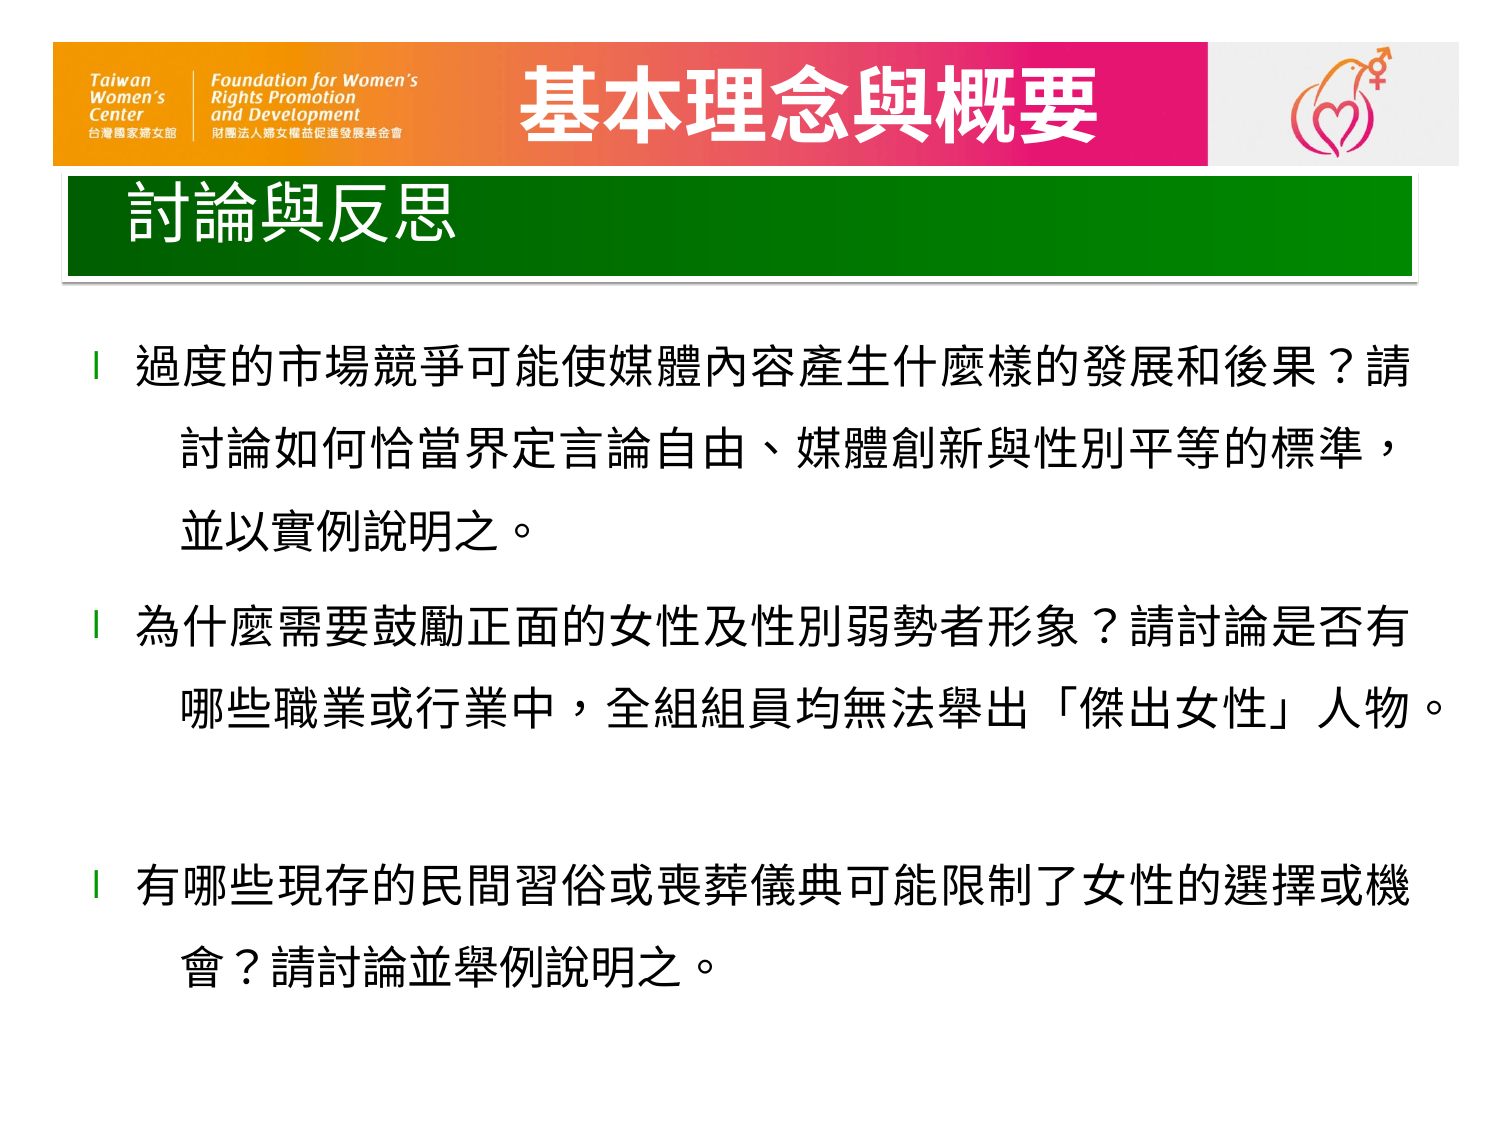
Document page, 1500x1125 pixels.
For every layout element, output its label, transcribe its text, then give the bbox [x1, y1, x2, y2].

text_box 討論與反思 [64, 172, 1415, 279]
list 過度的市場競爭可能使媒體內容產生什麼樣的發展和後果？請討論如何恰當界定言論自由、媒體創新與性別平等的標準，並以實例說明之。 為什麼需要鼓勵正面的女性及性別弱勢者形象？請討論是否有哪些職業或行業中，全組組員均無法舉出「傑出女性」人物。 有哪些現存的民間習俗或喪葬儀典可能限制了女性的選擇或機會？請討論並舉例說明之。 [76, 302, 1427, 917]
title 基本理念與概要 [194, 45, 1426, 161]
